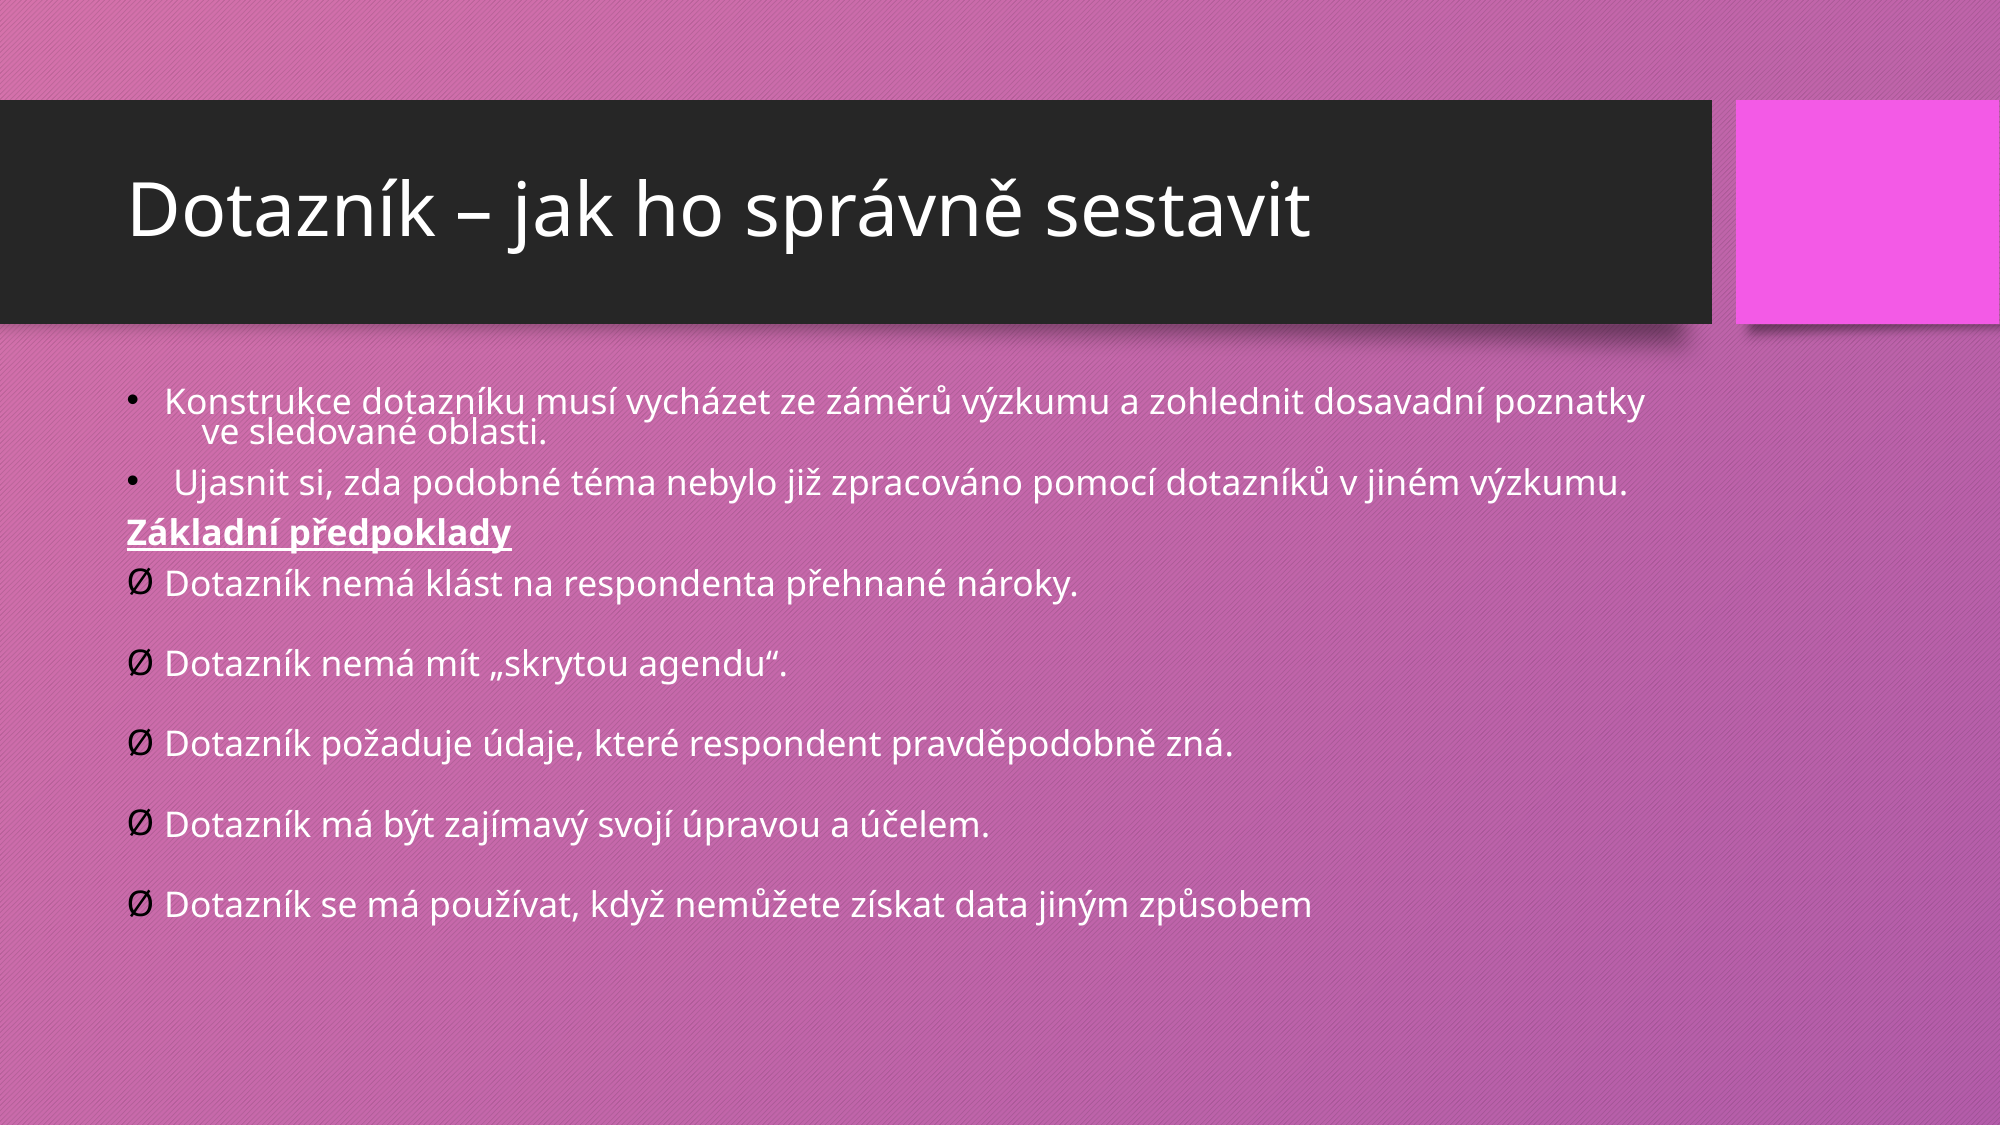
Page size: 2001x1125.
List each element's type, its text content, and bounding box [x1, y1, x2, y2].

title Dotazník – jak ho správně sestavit [111, 123, 1689, 301]
list Konstrukce dotazníku musí vycházet ze záměrů výzkumu a zohlednit dosavadní poznatky ve sledované oblasti. Ujasnit si, zda podobné téma nebylo již zpracováno pomocí dotazníků v jiném výzkumu. Základní předpoklady Dotazník nemá klást na respondenta přehnané nároky. Dotazník nemá mít „skrytou agendu“. Dotazník požaduje údaje, které respondent pravděpodobně zná. Dotazník má být zajímavý svojí úpravou a účelem. Dotazník se má používat, když nemůžete získat data jiným způsobem [111, 383, 1689, 974]
